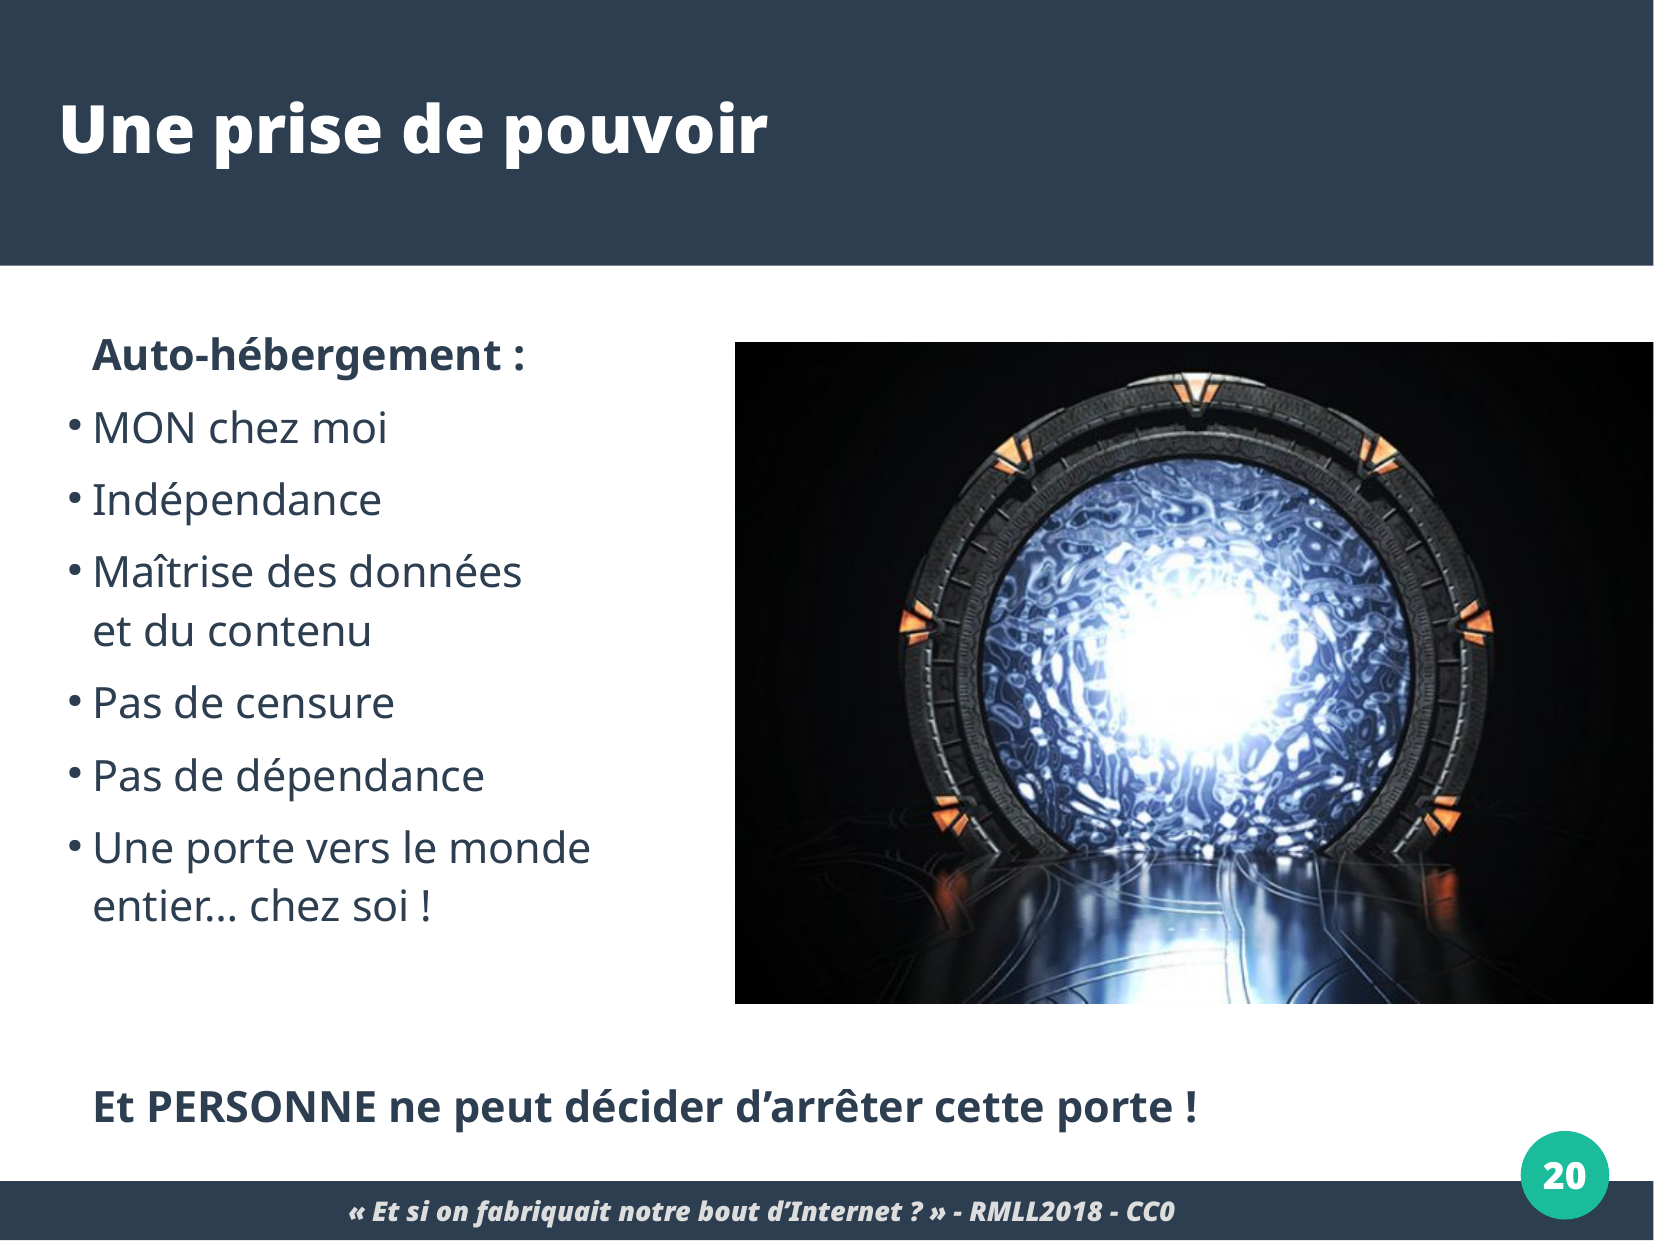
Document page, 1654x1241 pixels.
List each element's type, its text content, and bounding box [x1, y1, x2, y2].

title Une prise de pouvoir [59, 49, 1595, 207]
list Auto-hébergement : MON chez moi Indépendance Maîtrise des données et du contenu Pas de censure Pas de dépendance Une porte vers le monde entier… chez soi ! Et PERSONNE ne peut décider d’arrêter cette porte ! [59, 324, 1595, 1152]
picture [735, 342, 1654, 1004]
